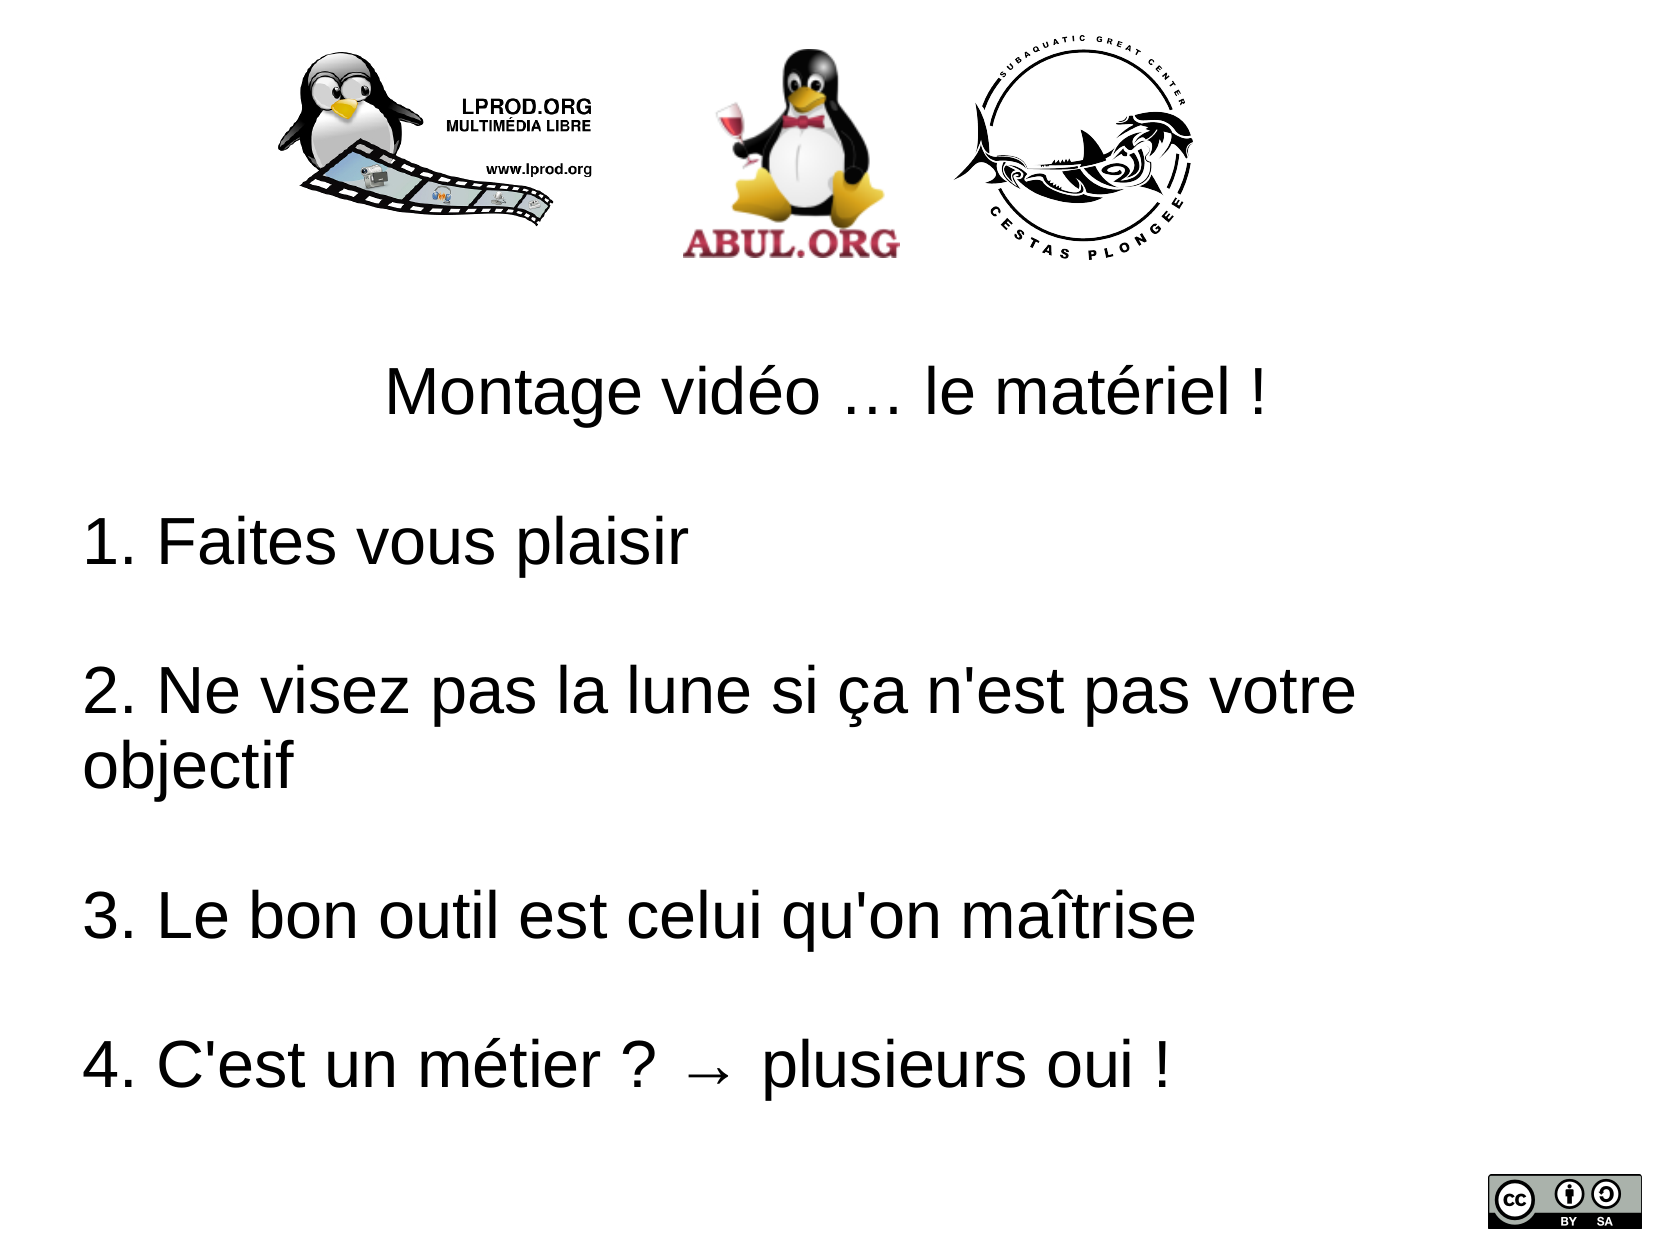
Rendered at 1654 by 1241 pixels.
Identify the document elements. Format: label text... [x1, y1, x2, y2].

picture [1488, 1174, 1642, 1229]
picture [276, 50, 603, 258]
subtitle Montage vidéo … le matériel ! 1. Faites vous plaisir 2. Ne visez pas la lune si ça n'est pas votre objectif 3. Le bon outil est celui qu'on maîtrise 4. C'est un métier ? → plusieurs oui ! [82, 354, 1571, 1103]
picture [683, 49, 900, 258]
picture [953, 35, 1193, 260]
